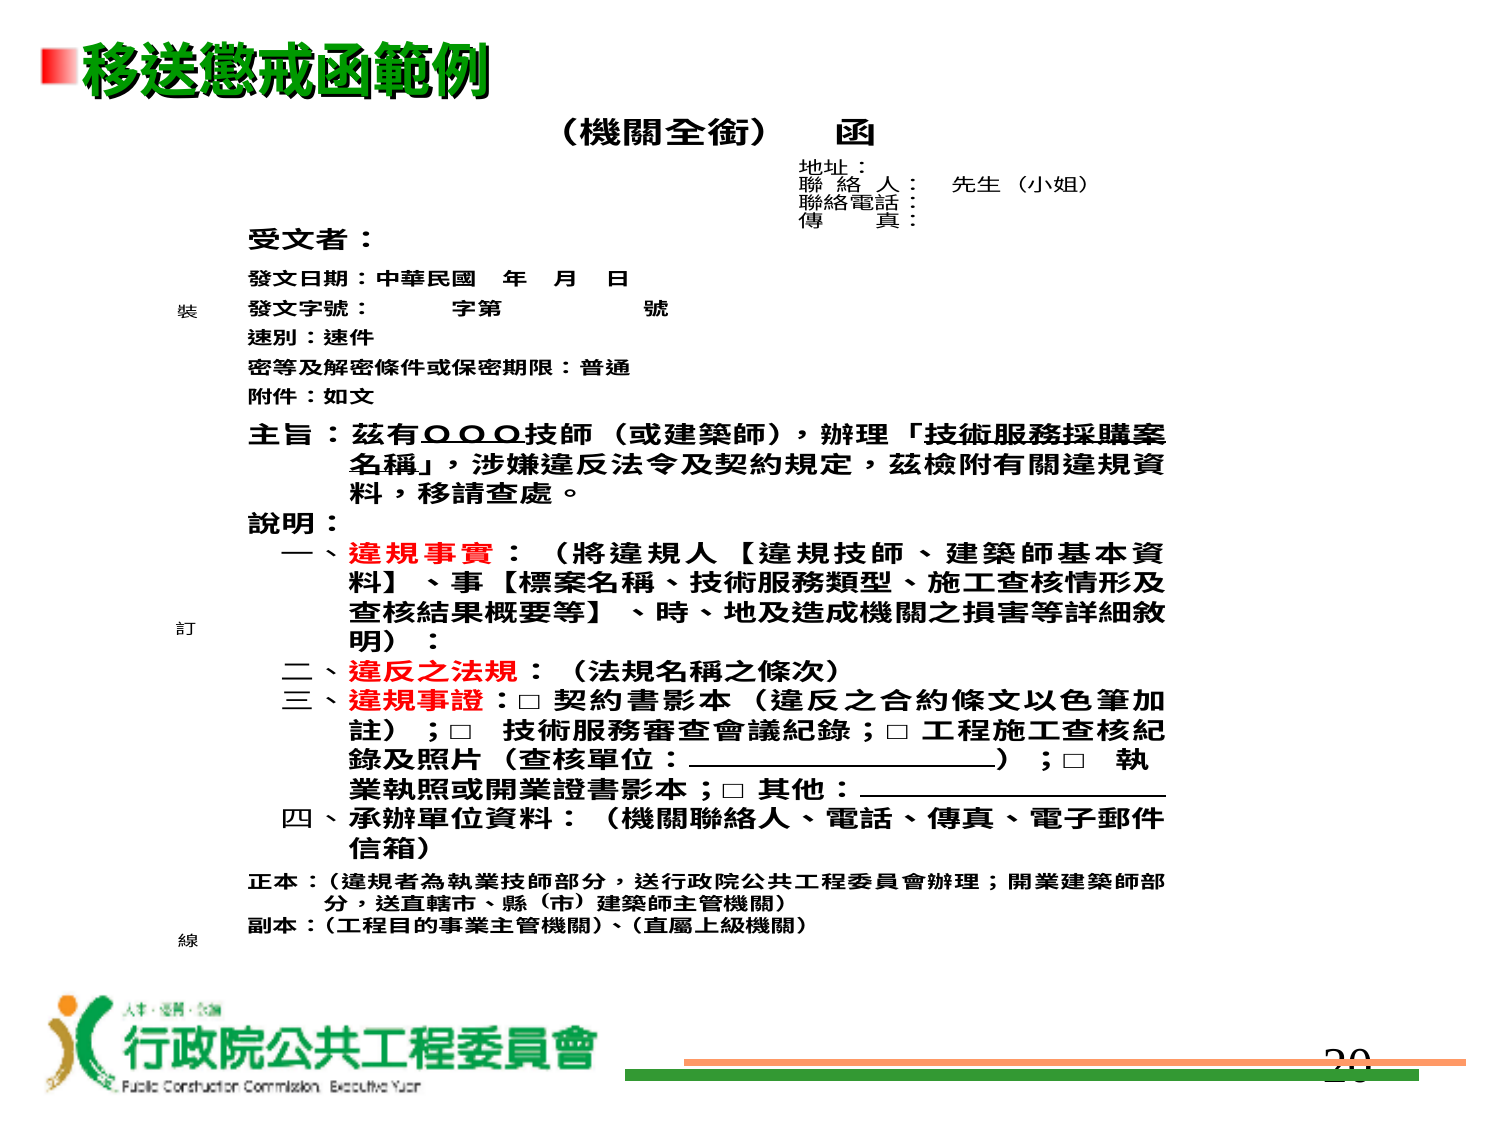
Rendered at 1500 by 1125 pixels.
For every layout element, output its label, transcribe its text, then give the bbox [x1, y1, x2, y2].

picture [39, 46, 82, 89]
text_box 移送懲戒函範例 [24, 24, 505, 111]
chart [150, 112, 1300, 1125]
